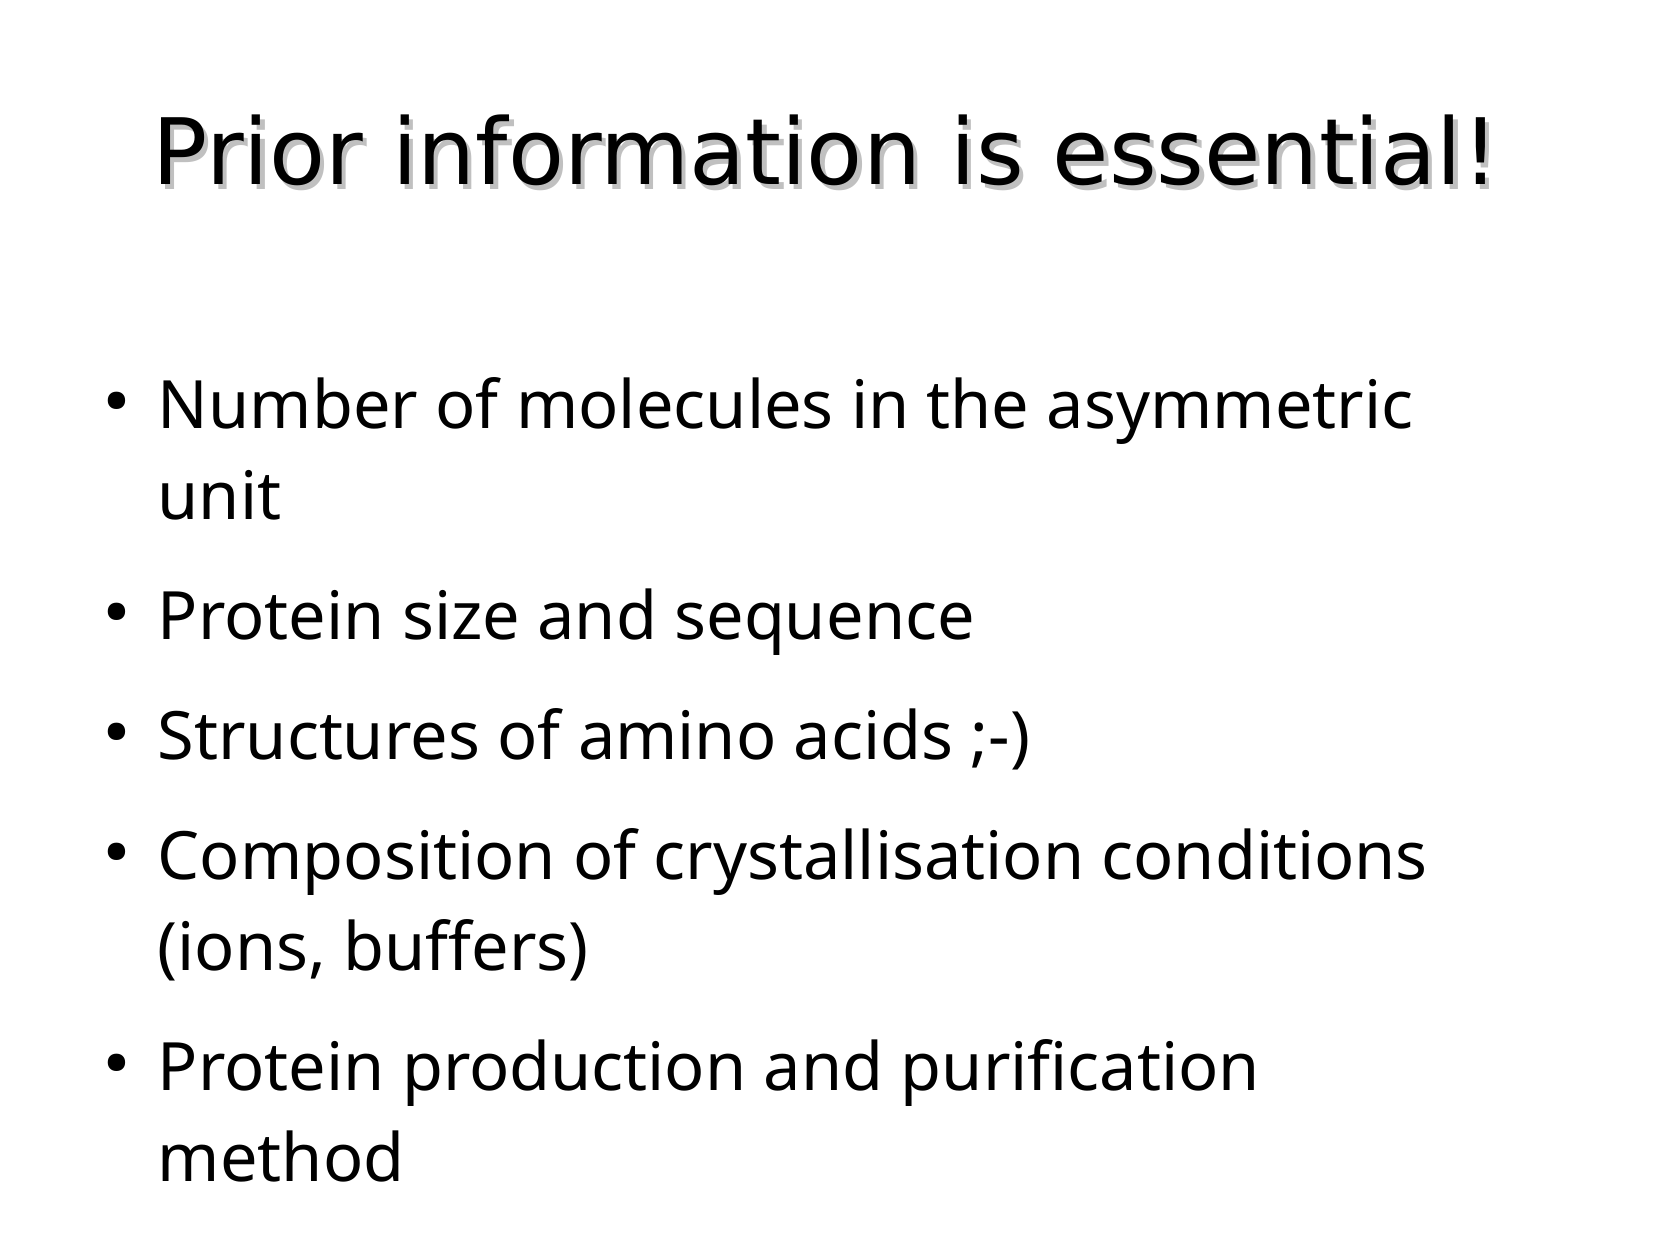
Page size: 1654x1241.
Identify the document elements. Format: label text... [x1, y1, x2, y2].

list Number of molecules in the asymmetric unit Protein size and sequence Structures of amino acids ;-) Composition of crystallisation conditions (ions, buffers) Protein production and purification method [86, 357, 1463, 1071]
title Prior information is essential! [82, 45, 1571, 261]
